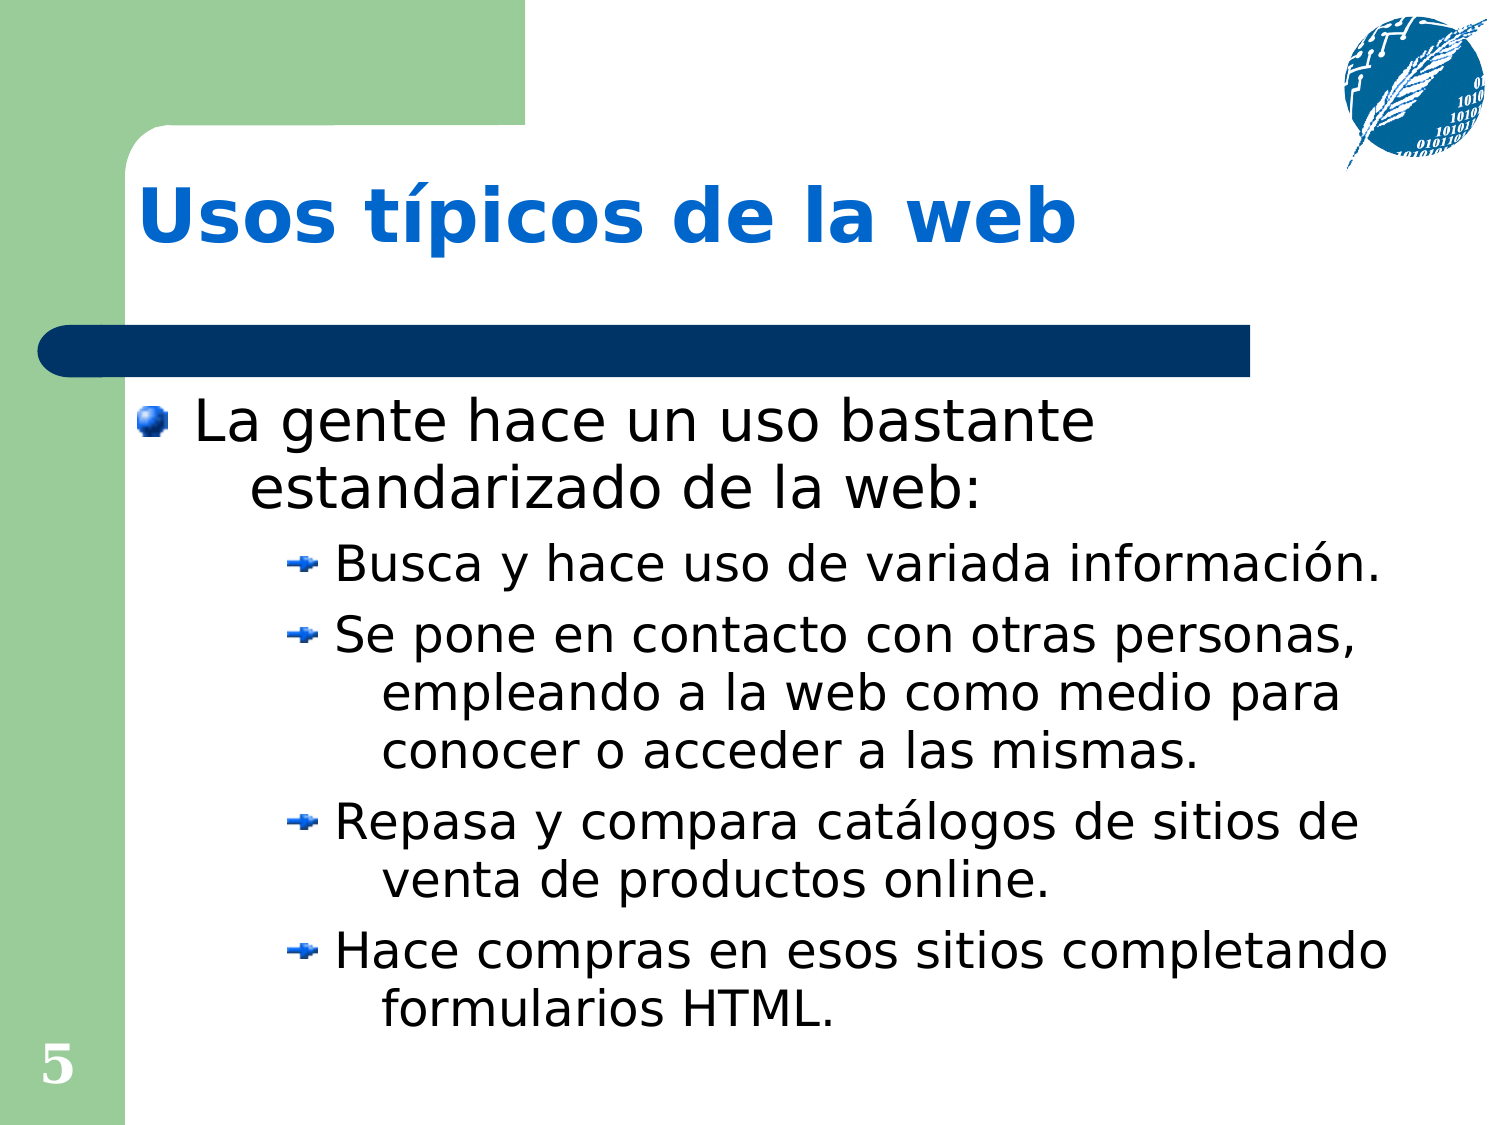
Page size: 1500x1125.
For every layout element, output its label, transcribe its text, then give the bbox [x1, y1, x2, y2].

picture [1427, 138, 1431, 148]
title Usos típicos de la web [136, 136, 1413, 301]
picture [1436, 127, 1450, 136]
picture [1341, 15, 1487, 172]
picture [1416, 140, 1425, 149]
list La gente hace un uso bastante estandarizado de la web: Busca y hace uso de variada información. Se pone en contacto con otras personas, empleando a la web como medio para conocer o acceder a las mismas. Repasa y compara catálogos de sitios de venta de productos online. Hace compras en esos sitios completando formularios HTML. [137, 387, 1400, 1045]
picture [1433, 139, 1440, 147]
